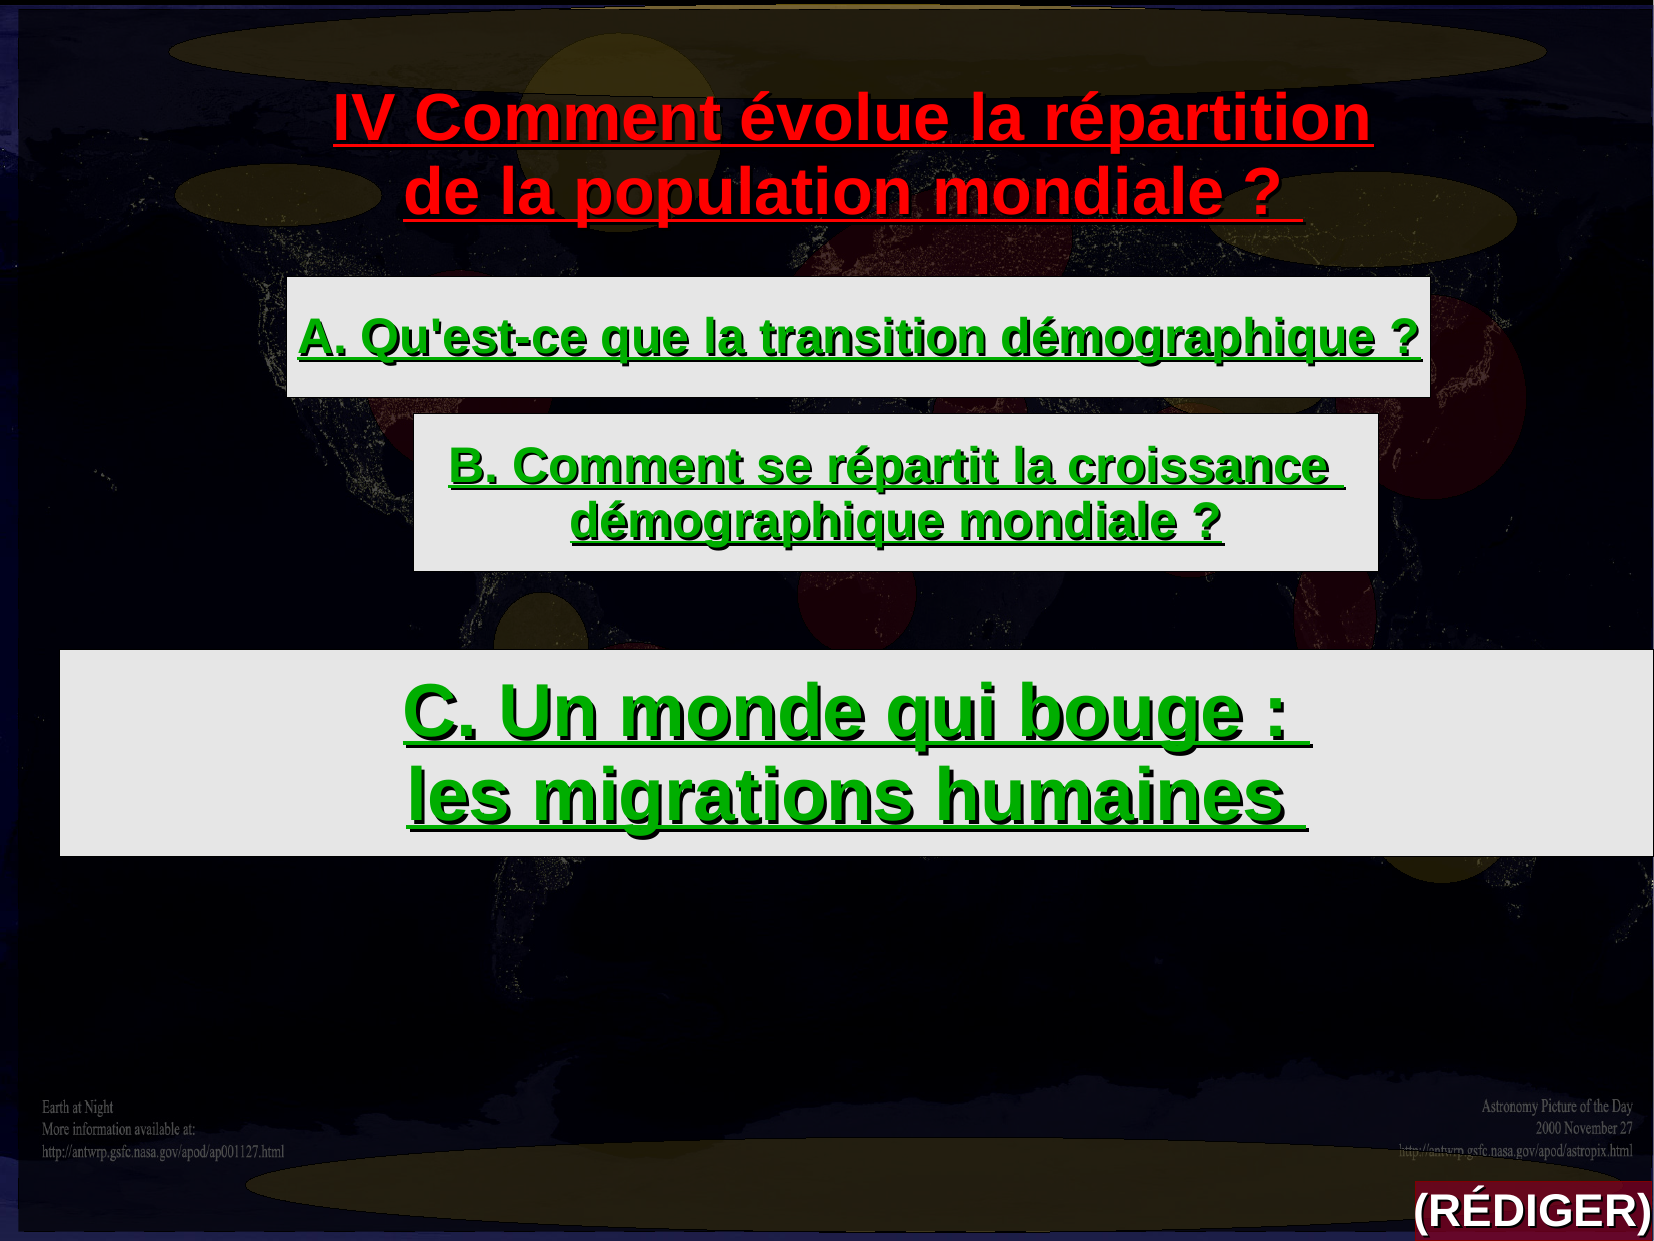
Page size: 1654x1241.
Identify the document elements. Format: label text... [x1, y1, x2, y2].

text_box A. Qu'est-ce que la transition démographique ? [286, 276, 1431, 398]
picture [1072, 5, 1654, 649]
text_box [18, 3, 1652, 1233]
text_box B. Comment se répartit la croissance démographique mondiale ? [413, 413, 1379, 572]
text_box IV Comment évolue la répartition de la population mondiale ? [58, 79, 1649, 229]
text_box C. Un monde qui bouge : les migrations humaines [59, 649, 1654, 857]
text_box (RÉDIGER) [1415, 1181, 1652, 1241]
picture [0, 5, 1415, 1241]
